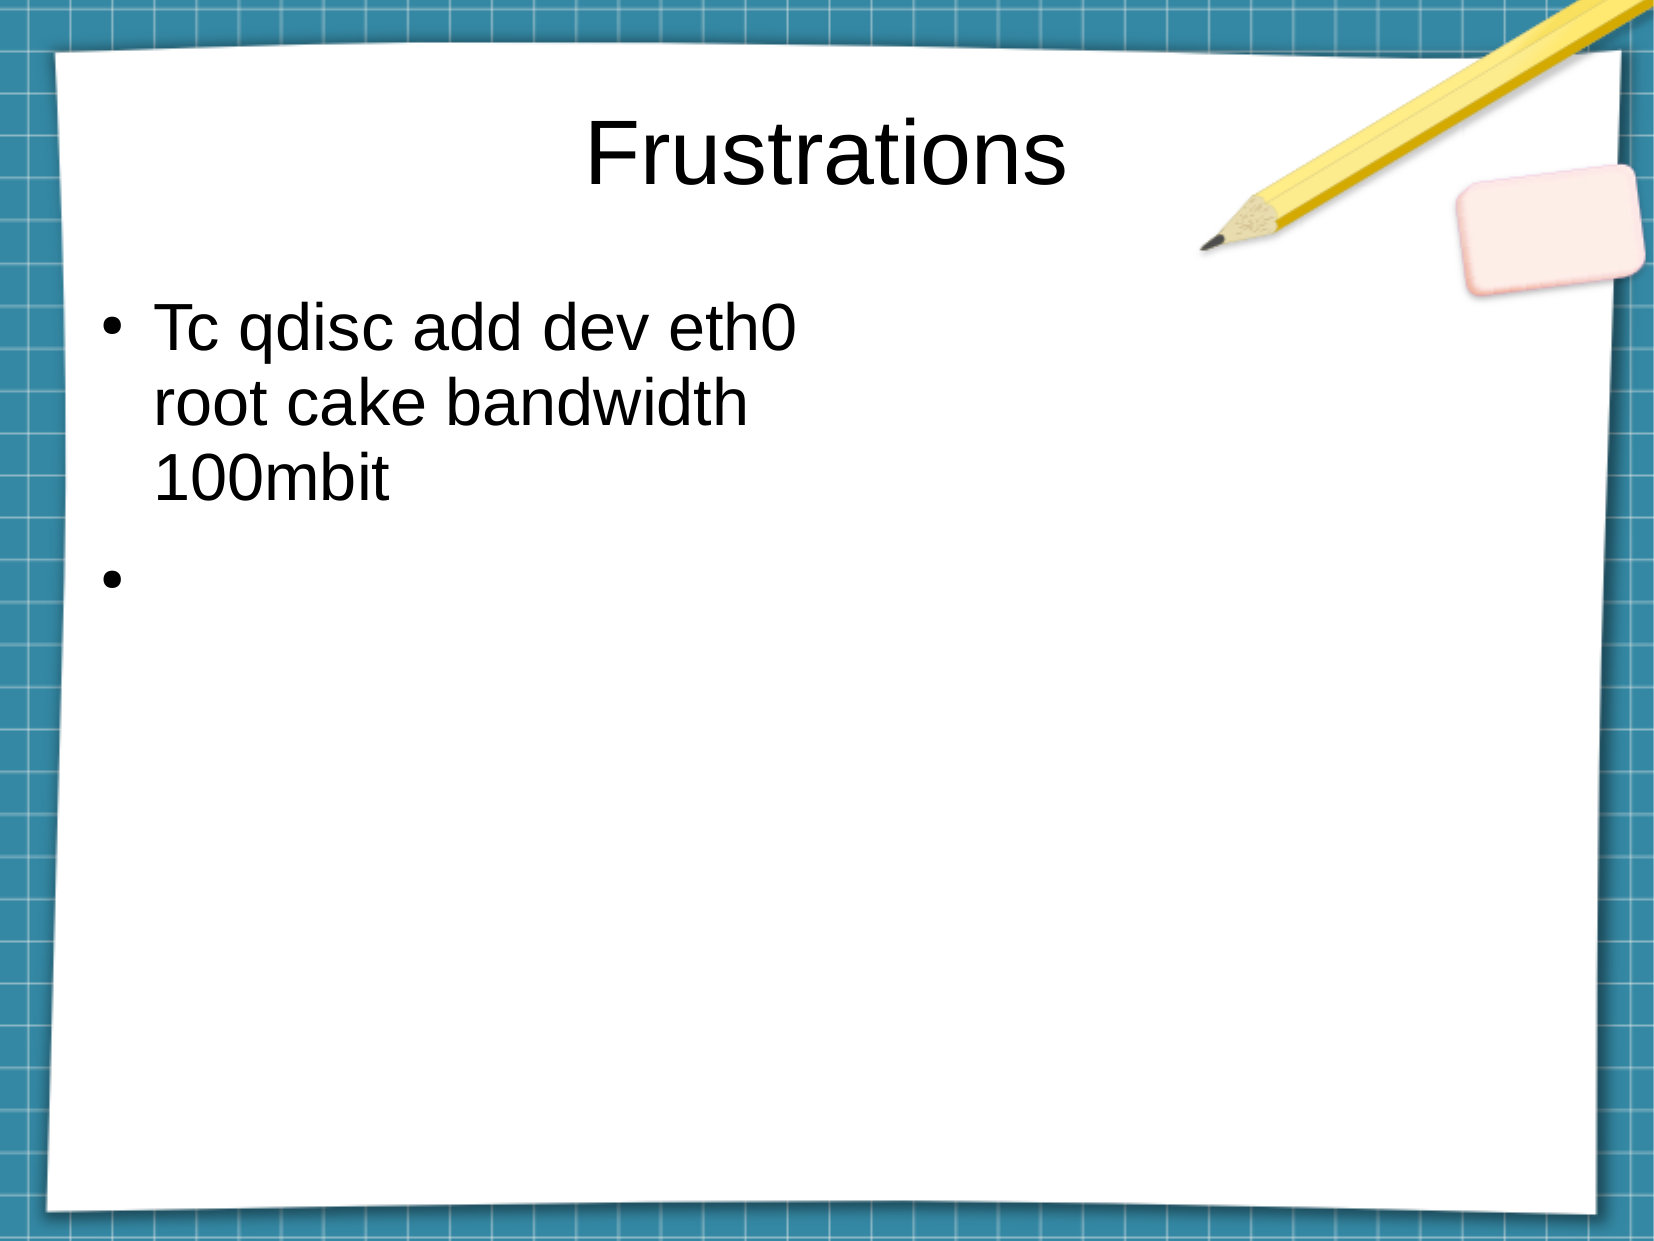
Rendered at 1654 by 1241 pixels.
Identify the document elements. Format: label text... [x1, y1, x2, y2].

list Tc qdisc add dev eth0 root cake bandwidth 100mbit [82, 290, 809, 1010]
title Frustrations [82, 49, 1571, 257]
picture [0, 0, 1654, 1241]
